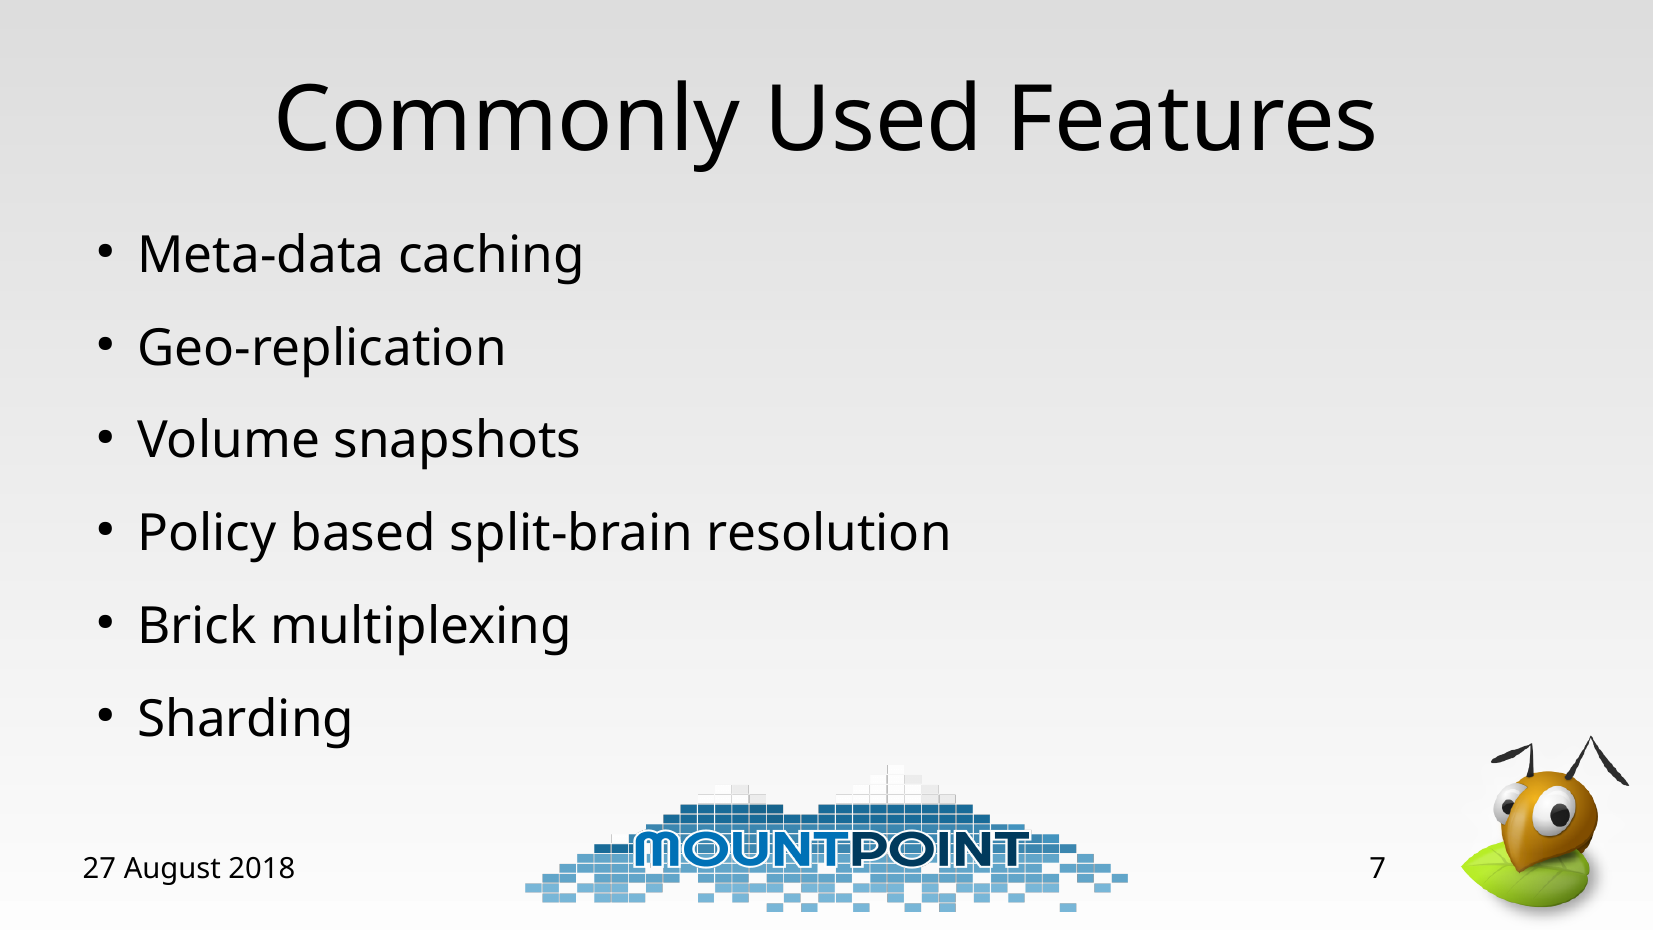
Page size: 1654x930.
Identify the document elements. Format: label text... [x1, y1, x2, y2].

picture [525, 765, 1128, 912]
picture [1432, 727, 1653, 930]
list Meta-data caching Geo-replication Volume snapshots Policy based split-brain resolution Brick multiplexing Sharding [82, 217, 1571, 757]
title Commonly Used Features [82, 37, 1571, 193]
